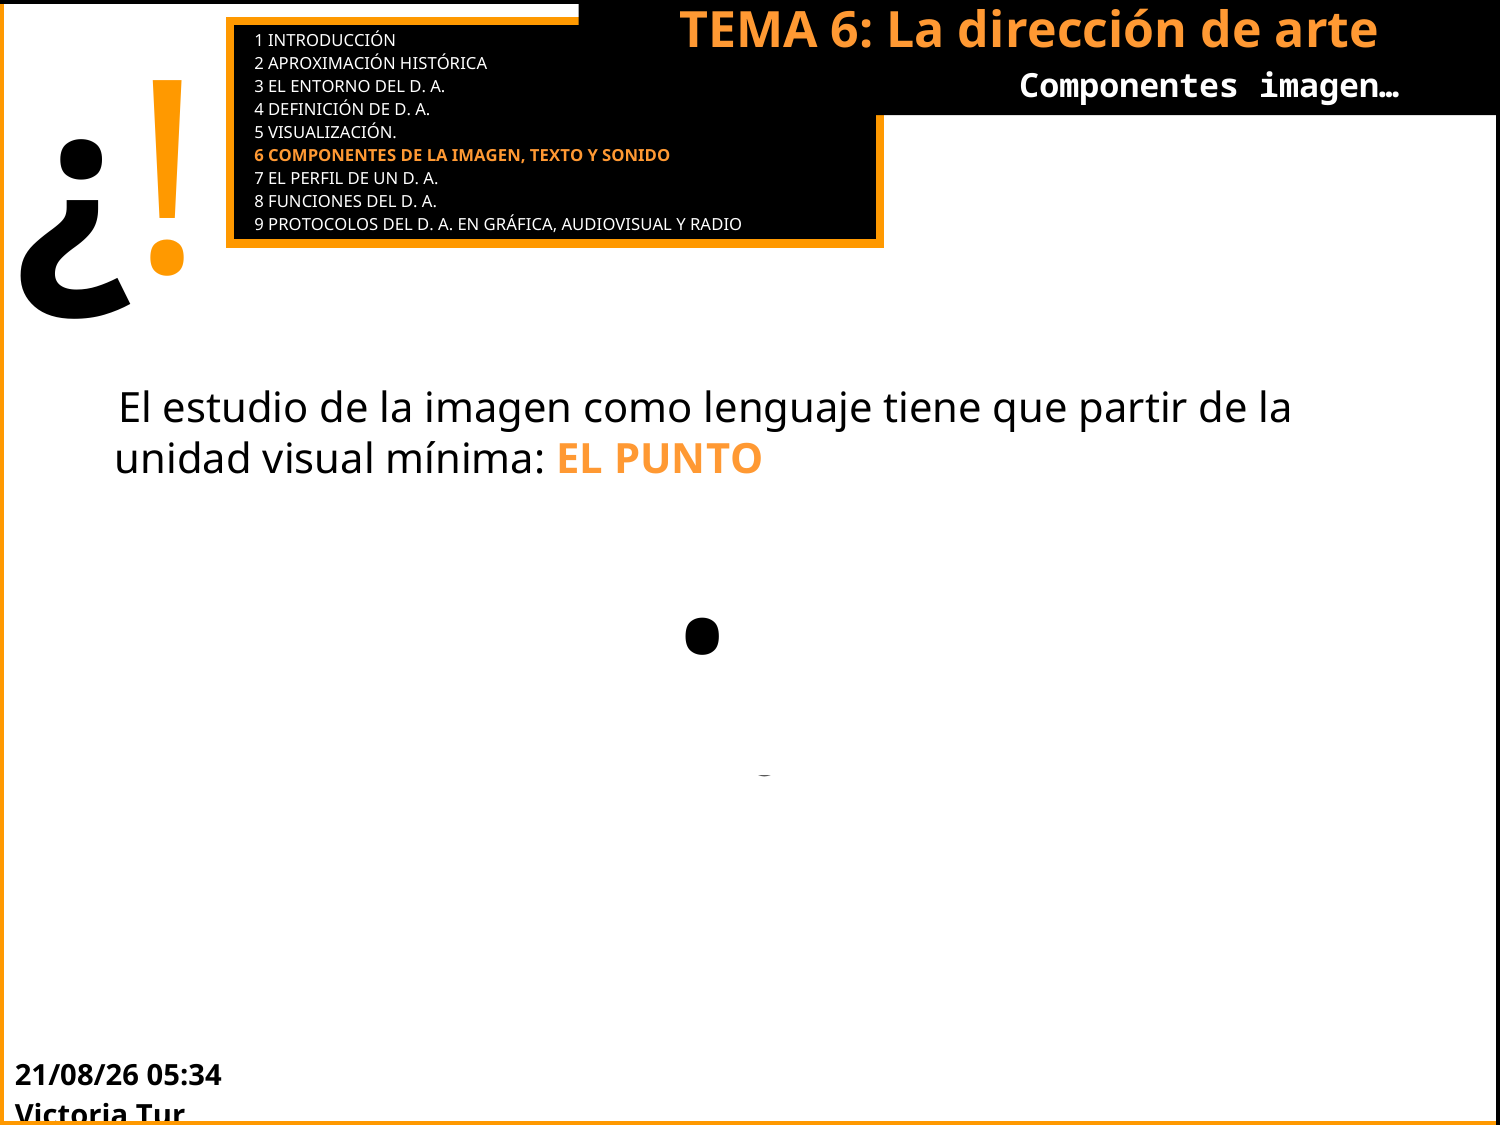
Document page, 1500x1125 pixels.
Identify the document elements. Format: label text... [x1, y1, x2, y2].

text_box • [560, 491, 845, 776]
text_box TEMA 6: La dirección de arte Componentes imagen… [578, 0, 1500, 116]
list El estudio de la imagen como lenguaje tiene que partir de la unidad visual mínima: EL PUNTO . [100, 373, 1427, 998]
text_box 1 INTRODUCCIÓN 2 APROXIMACIÓN HISTÓRICA 3 EL ENTORNO DEL D. A. 4 DEFINICIÓN DE D. A. 5 VISUALIZACIÓN. 6 COMPONENTES DE LA IMAGEN, TEXTO Y SONIDO 7 EL PERFIL DE UN D. A. 8 FUNCIONES DEL D. A. 9 PROTOCOLOS DEL D. A. EN GRÁFICA, AUDIOVISUAL Y RADIO [230, 20, 880, 244]
